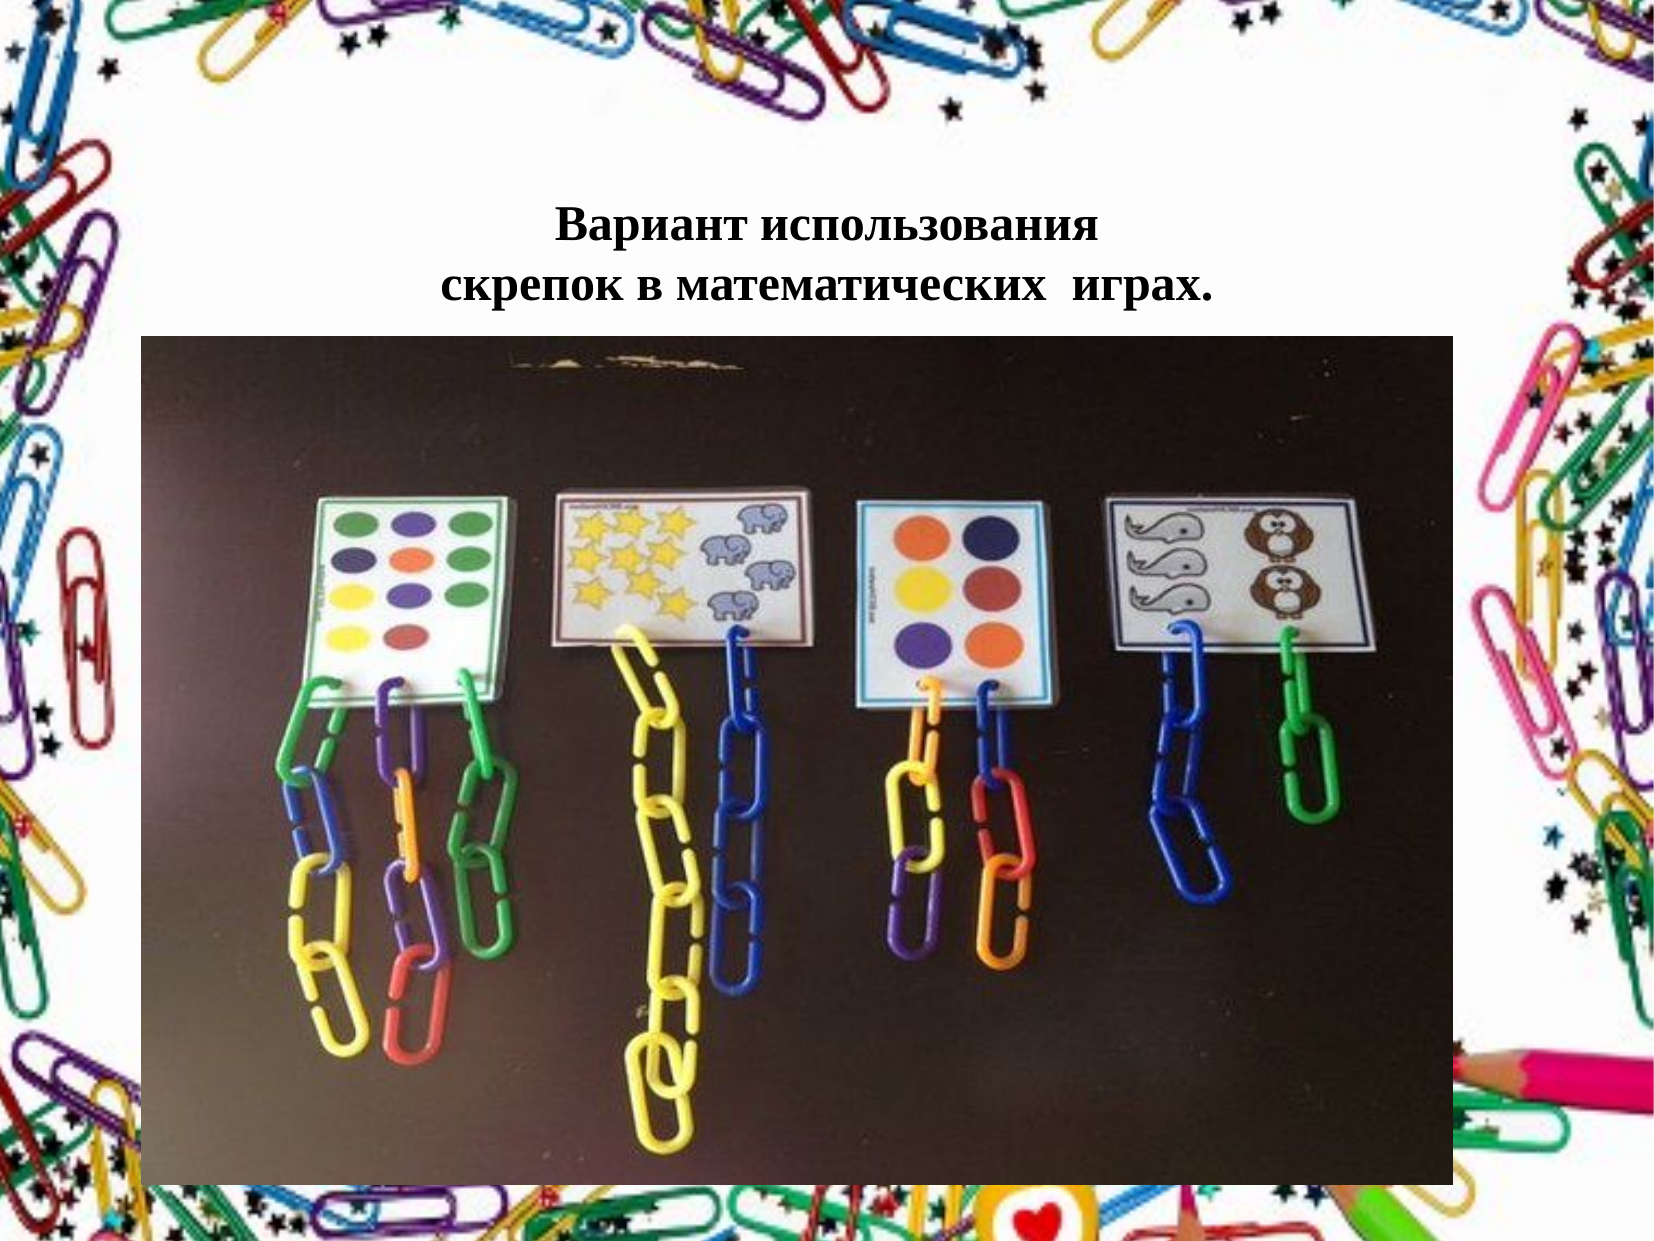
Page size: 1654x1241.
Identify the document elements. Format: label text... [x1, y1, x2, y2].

picture [0, 0, 1654, 1241]
text_box Вариант использования скрепок в математических играх. [414, 183, 1240, 318]
